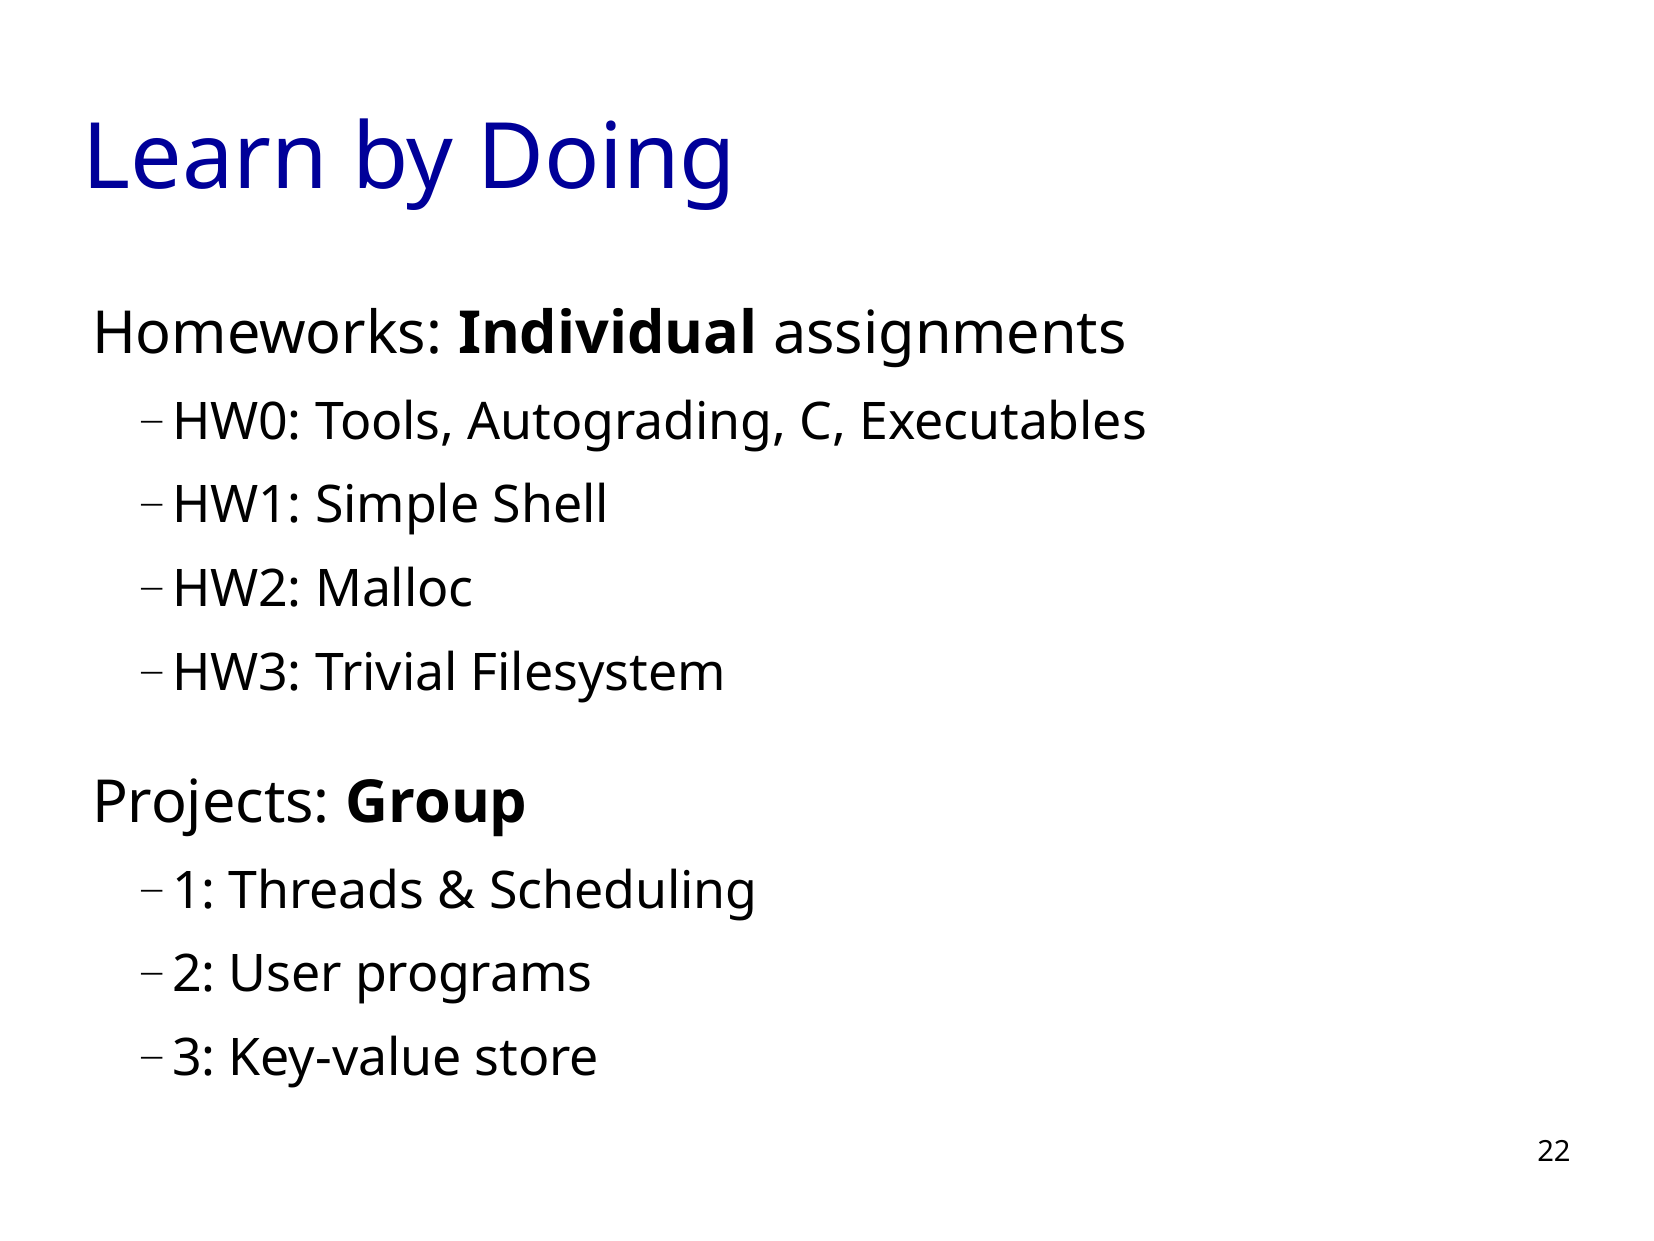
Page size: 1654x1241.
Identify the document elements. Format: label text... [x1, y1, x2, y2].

title Learn by Doing [82, 49, 1571, 257]
list Homeworks: Individual assignments HW0: Tools, Autograding, C, Executables HW1: Simple Shell HW2: Malloc HW3: Trivial Filesystem Projects: Group 1: Threads & Scheduling 2: User programs 3: Key-value store [60, 290, 1571, 1096]
